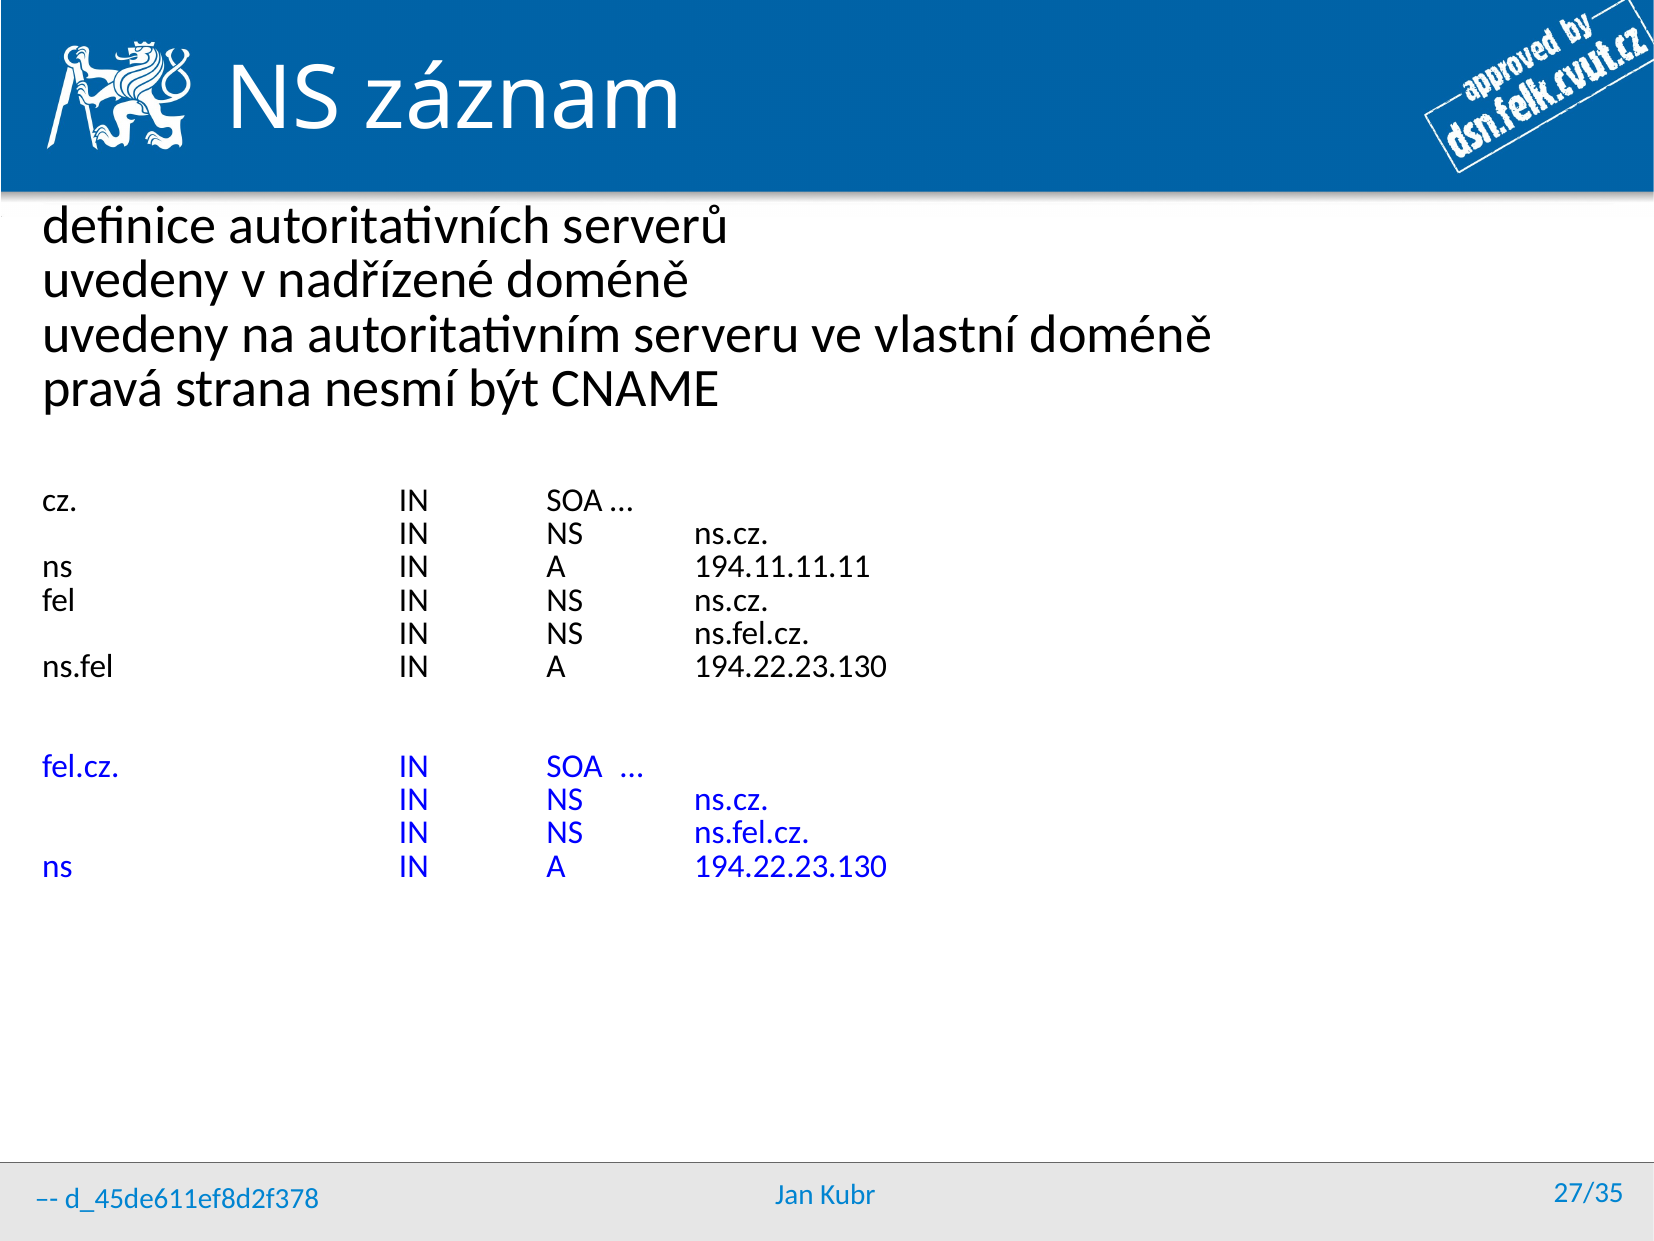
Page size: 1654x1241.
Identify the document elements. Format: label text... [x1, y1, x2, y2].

picture [1, 0, 1654, 217]
list definice autoritativních serverů uvedeny v nadřízené doméně uvedeny na autoritativním serveru ve vlastní doméně pravá strana nesmí být CNAME cz. IN SOA … IN NS ns.cz. ns IN A 194.11.11.11 fel IN NS ns.cz. IN NS ns.fel.cz. ns.fel IN A 194.22.23.130 fel.cz. IN SOA … IN NS ns.cz. IN NS ns.fel.cz. ns IN A 194.22.23.130 [39, 202, 1547, 1089]
title NS záznam [225, 0, 1426, 188]
